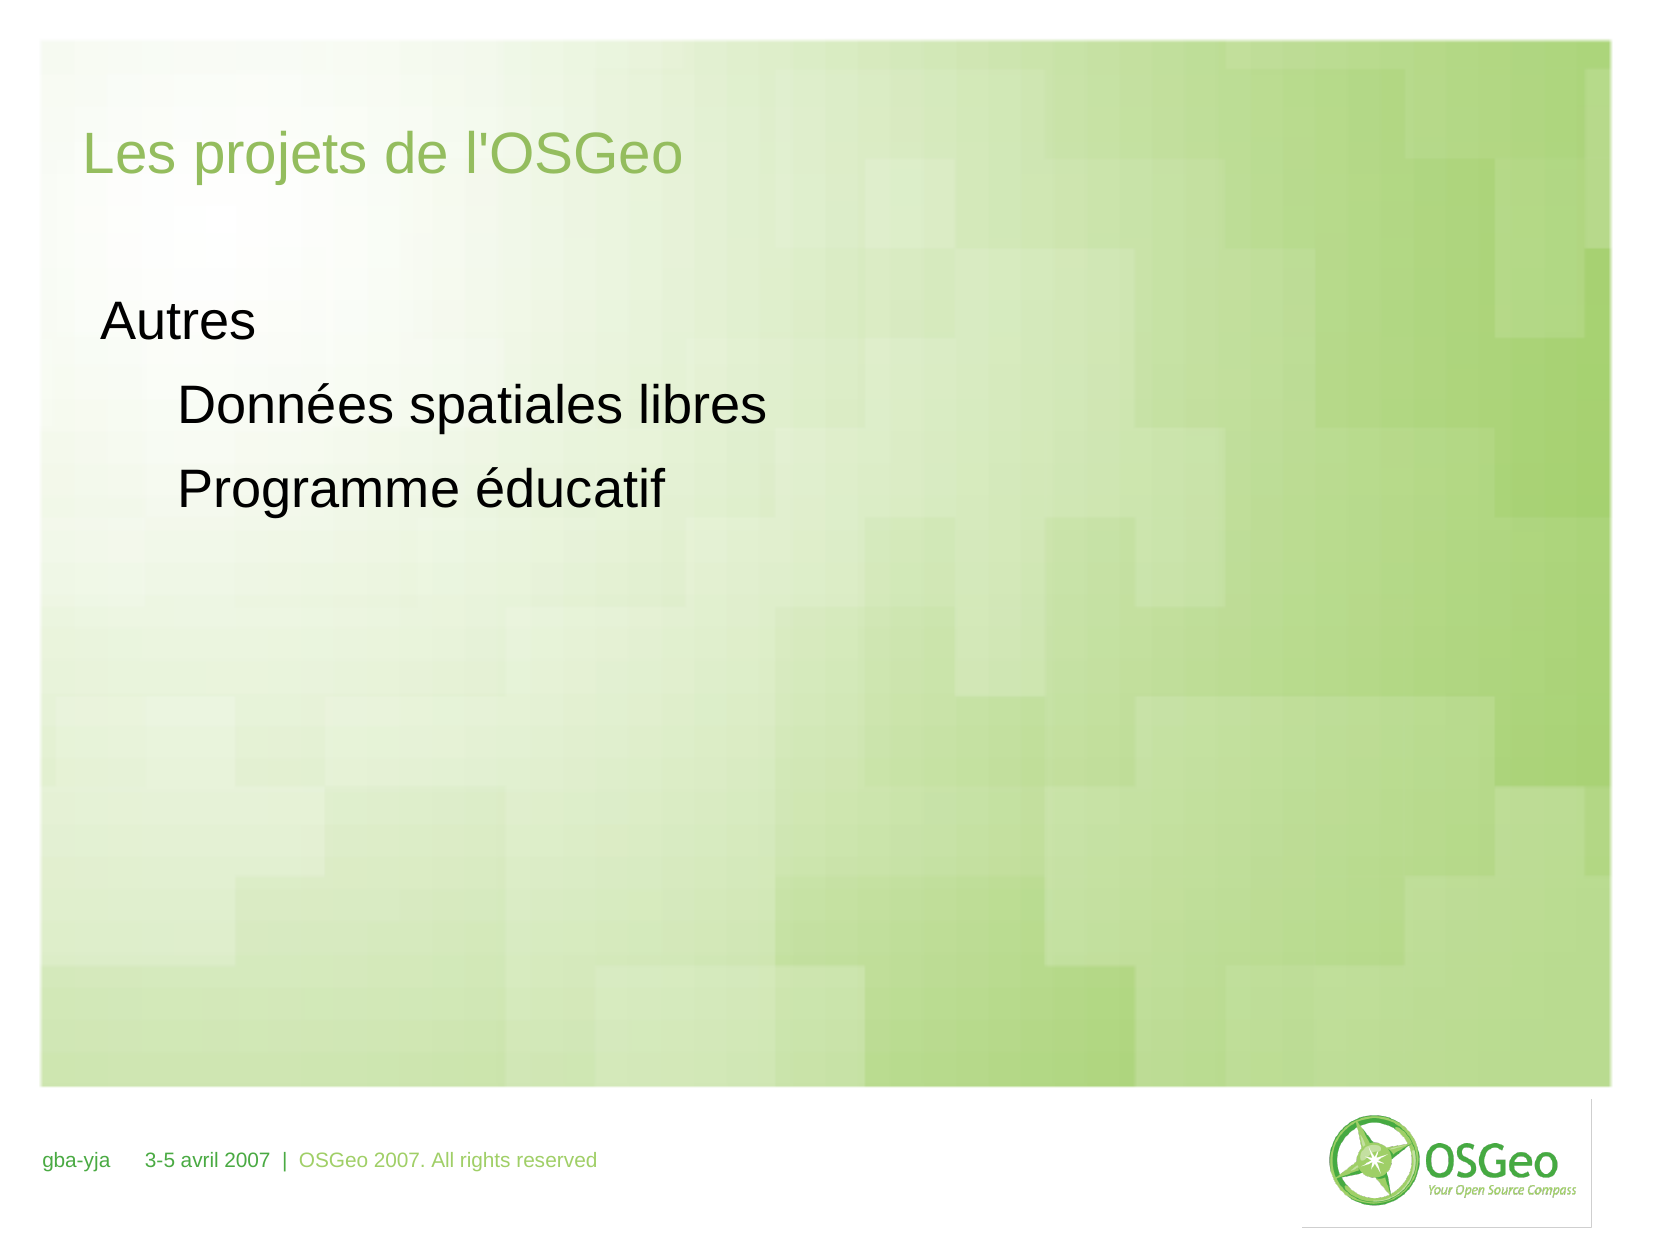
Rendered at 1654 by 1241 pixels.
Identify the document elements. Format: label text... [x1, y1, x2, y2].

title Les projets de l'OSGeo [82, 49, 1571, 257]
list Autres Données spatiales libres Programme éducatif [82, 290, 1571, 1109]
picture [0, 1, 1654, 1239]
